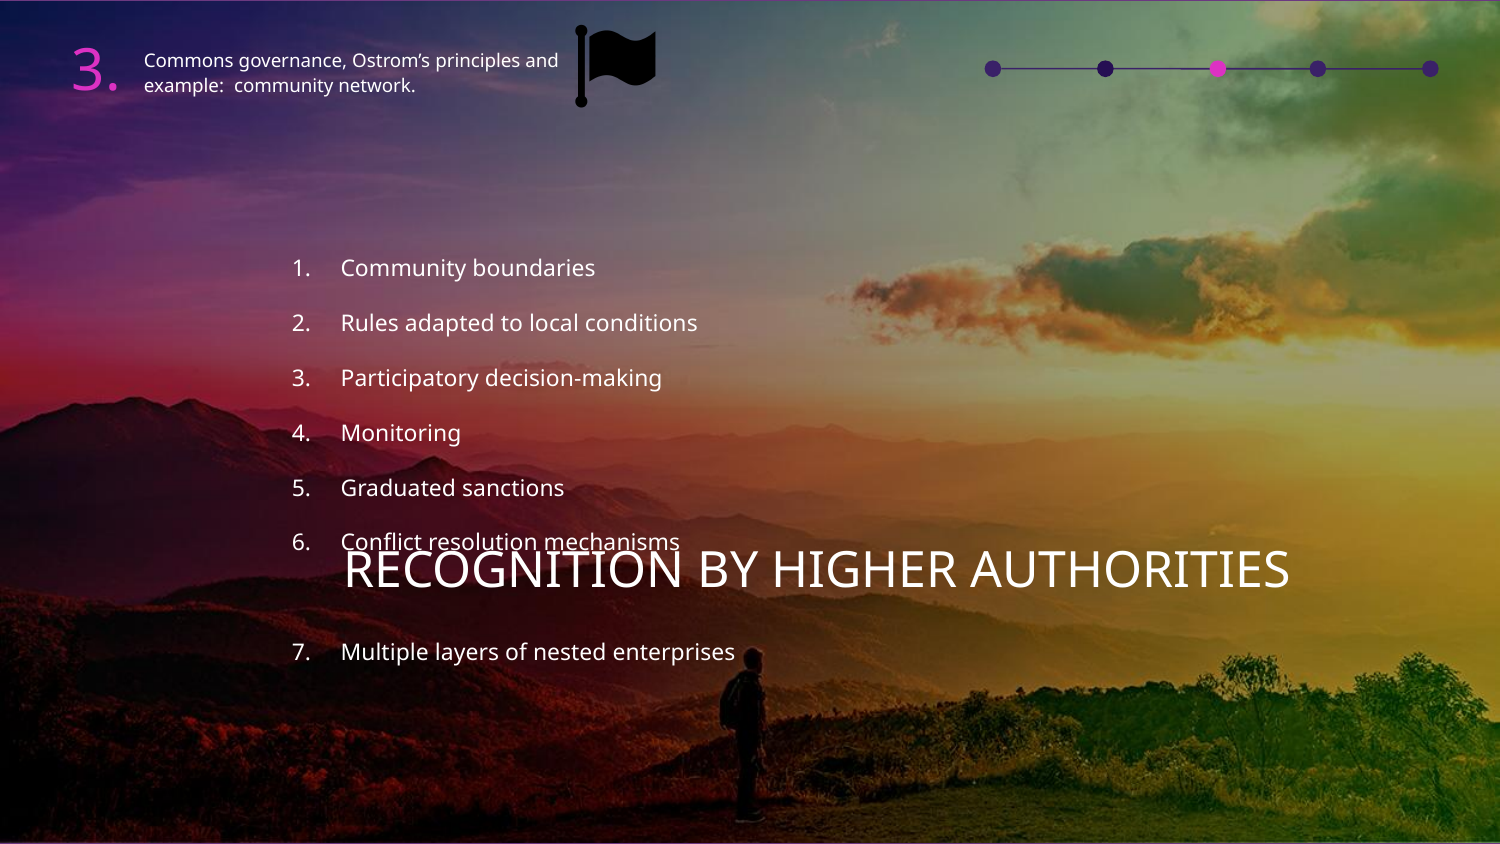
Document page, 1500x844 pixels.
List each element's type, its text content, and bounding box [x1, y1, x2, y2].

list Commons governance, Ostrom’s principles and example: community network. [129, 30, 572, 79]
text_box [984, 60, 1002, 78]
title RECOGNITION BY HIGHER AUTHORITIES [328, 522, 1500, 610]
text_box Community boundaries Rules adapted to local conditions Participatory decision-making Monitoring Graduated sanctions Conflict resolution mechanisms Multiple layers of nested enterprises [250, 210, 1150, 690]
text_box [1097, 60, 1114, 78]
picture [0, 1, 1500, 843]
text_box [1422, 60, 1439, 78]
text_box [1309, 60, 1327, 78]
text_box [1209, 60, 1227, 78]
title 3. [56, 16, 165, 123]
